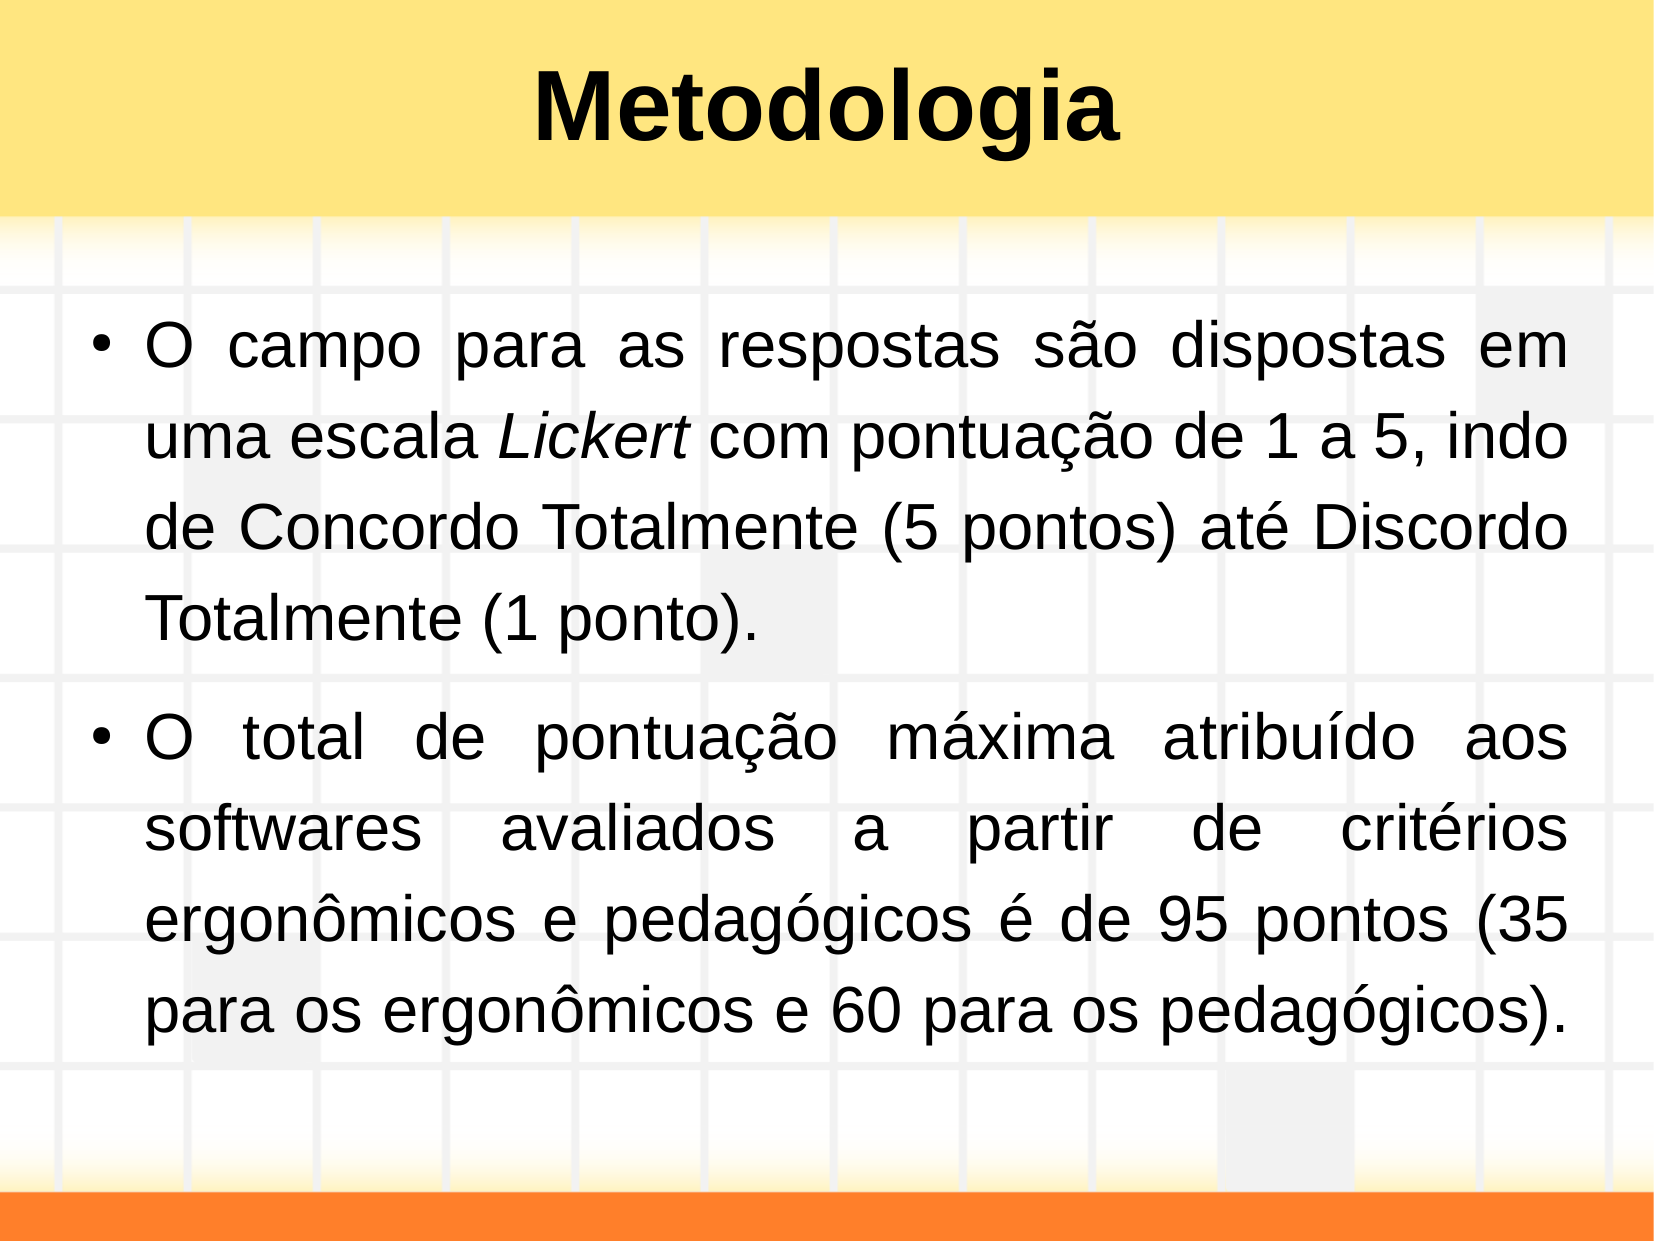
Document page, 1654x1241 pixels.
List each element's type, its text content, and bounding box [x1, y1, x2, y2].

list O campo para as respostas são dispostas em uma escala Lickert com pontuação de 1 a 5, indo de Concordo Totalmente (5 pontos) até Discordo Totalmente (1 ponto). O total de pontuação máxima atribuído aos softwares avaliados a partir de critérios ergonômicos e pedagógicos é de 95 pontos (35 para os ergonômicos e 60 para os pedagógicos). [82, 290, 1571, 1134]
picture [0, 0, 1654, 1241]
title Metodologia [82, 49, 1571, 257]
